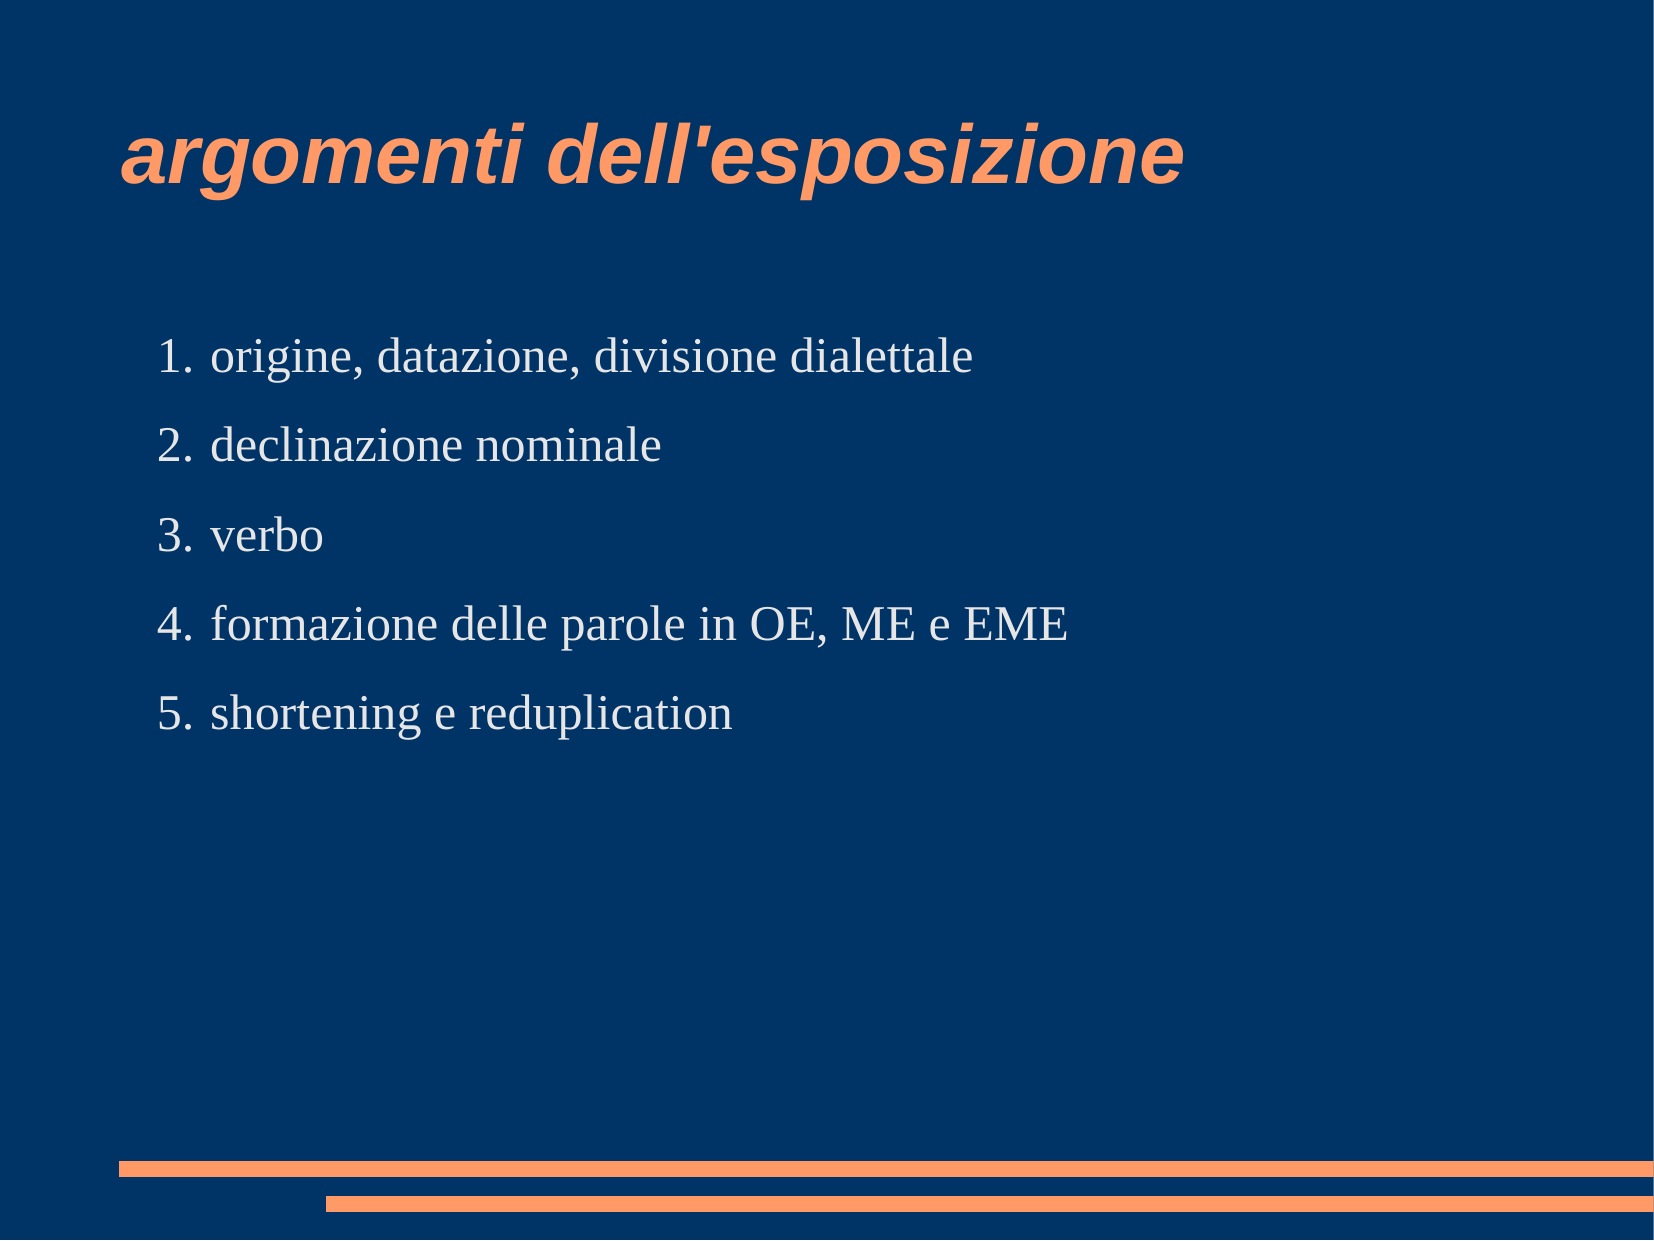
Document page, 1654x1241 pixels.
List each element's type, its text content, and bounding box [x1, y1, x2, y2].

list origine, datazione, divisione dialettale declinazione nominale verbo formazione delle parole in OE, ME e EME shortening e reduplication [121, 322, 1561, 1118]
title argomenti dell'esposizione [121, 53, 1534, 246]
